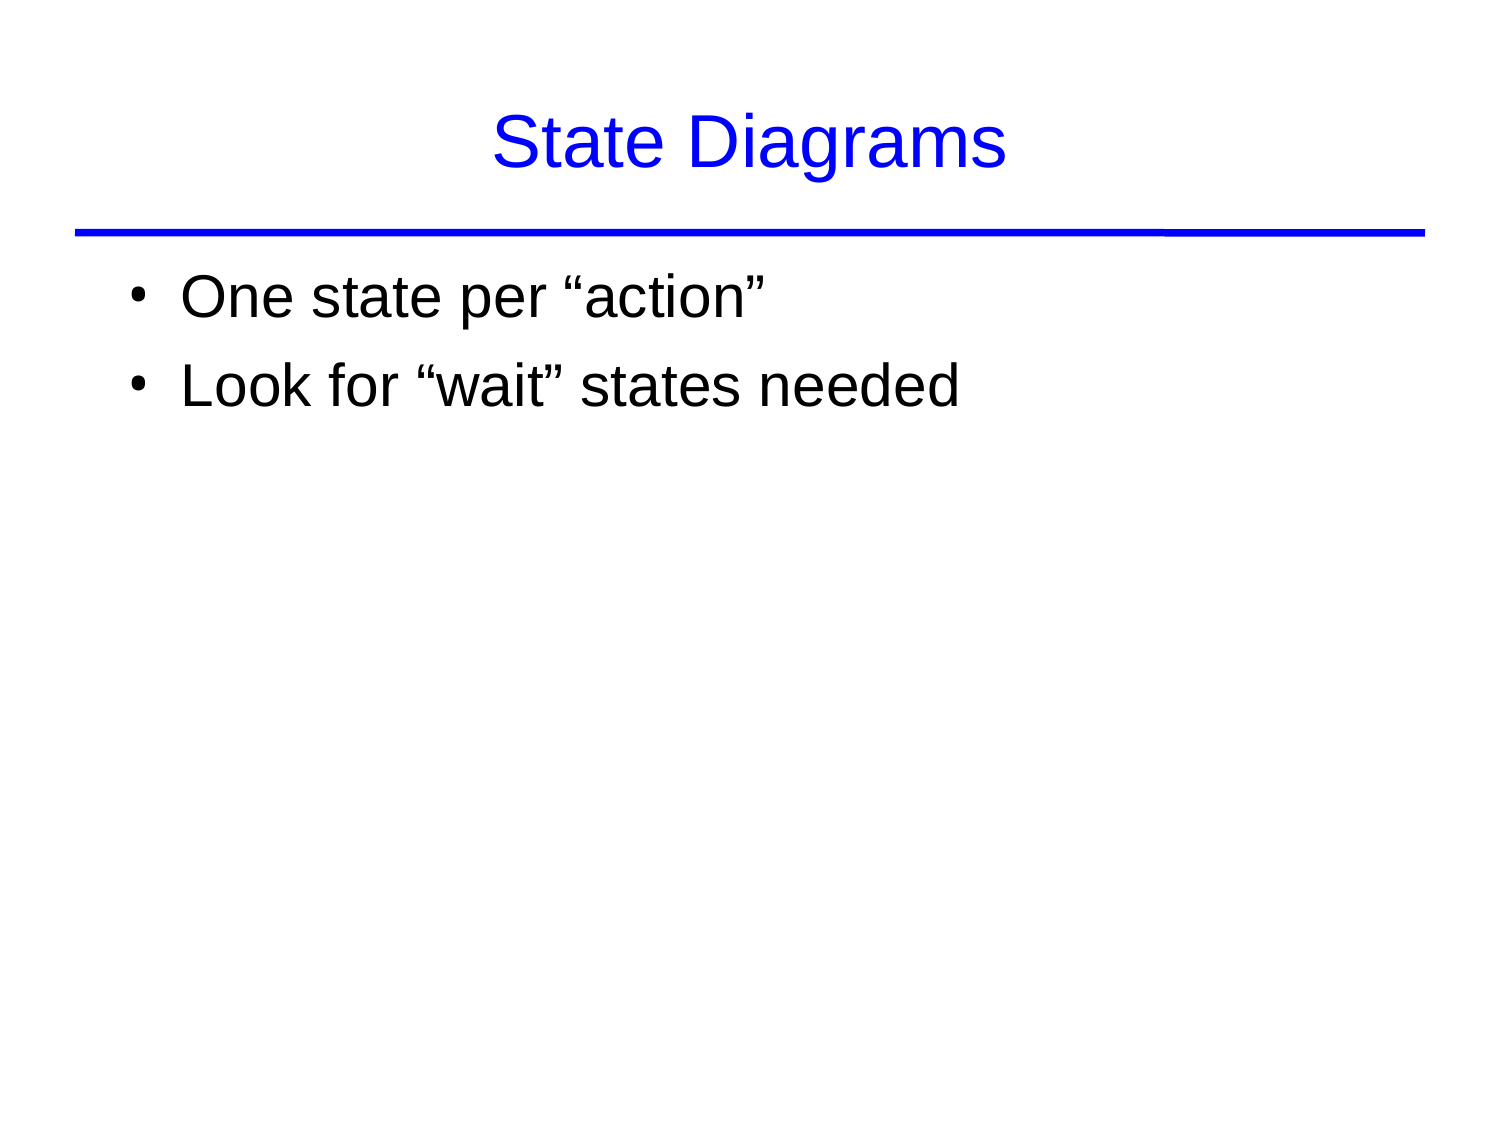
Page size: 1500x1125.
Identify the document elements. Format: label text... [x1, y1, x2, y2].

title State Diagrams [112, 89, 1388, 186]
list One state per “action” Look for “wait” states needed [112, 249, 1388, 1050]
